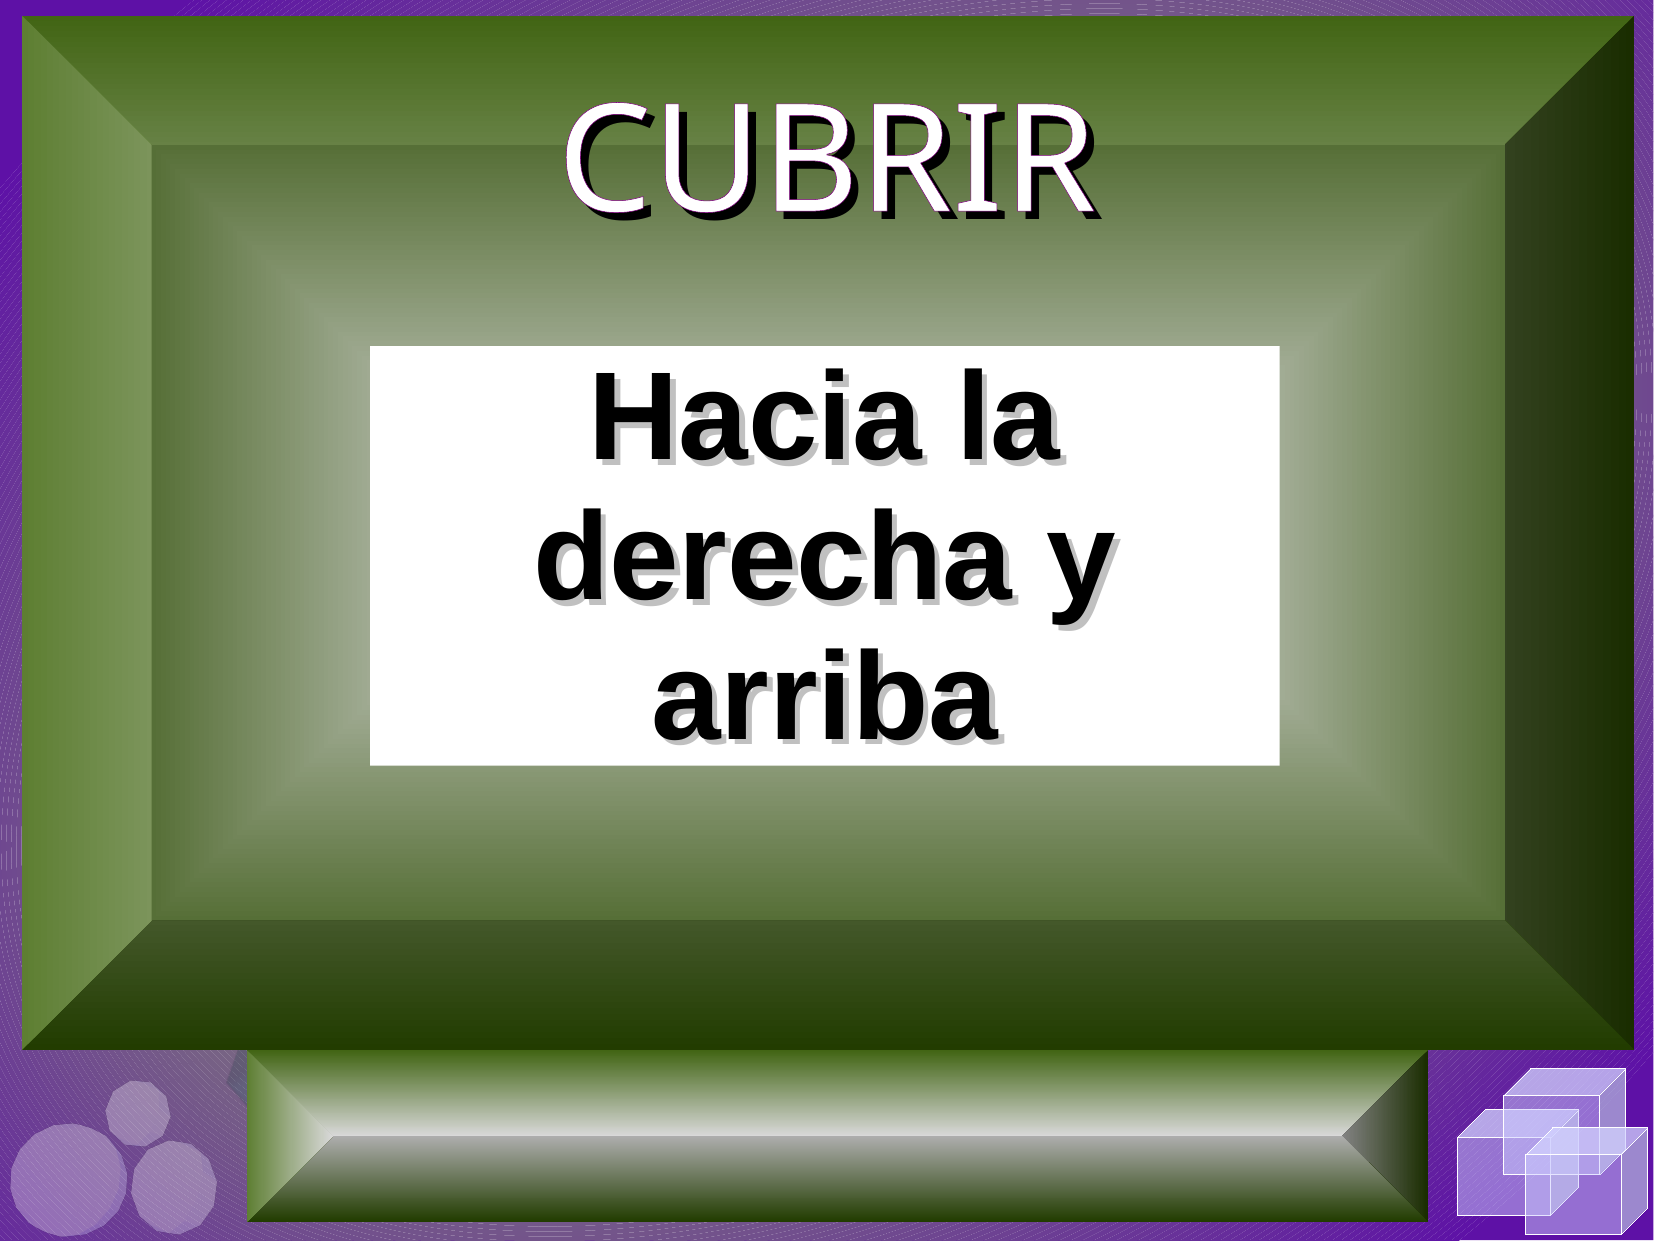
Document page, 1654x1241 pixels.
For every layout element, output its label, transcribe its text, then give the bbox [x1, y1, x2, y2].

text_box [22, 15, 1635, 1223]
title Hacia la derecha y arriba [370, 346, 1280, 766]
title CUBRIR [82, 47, 1571, 259]
